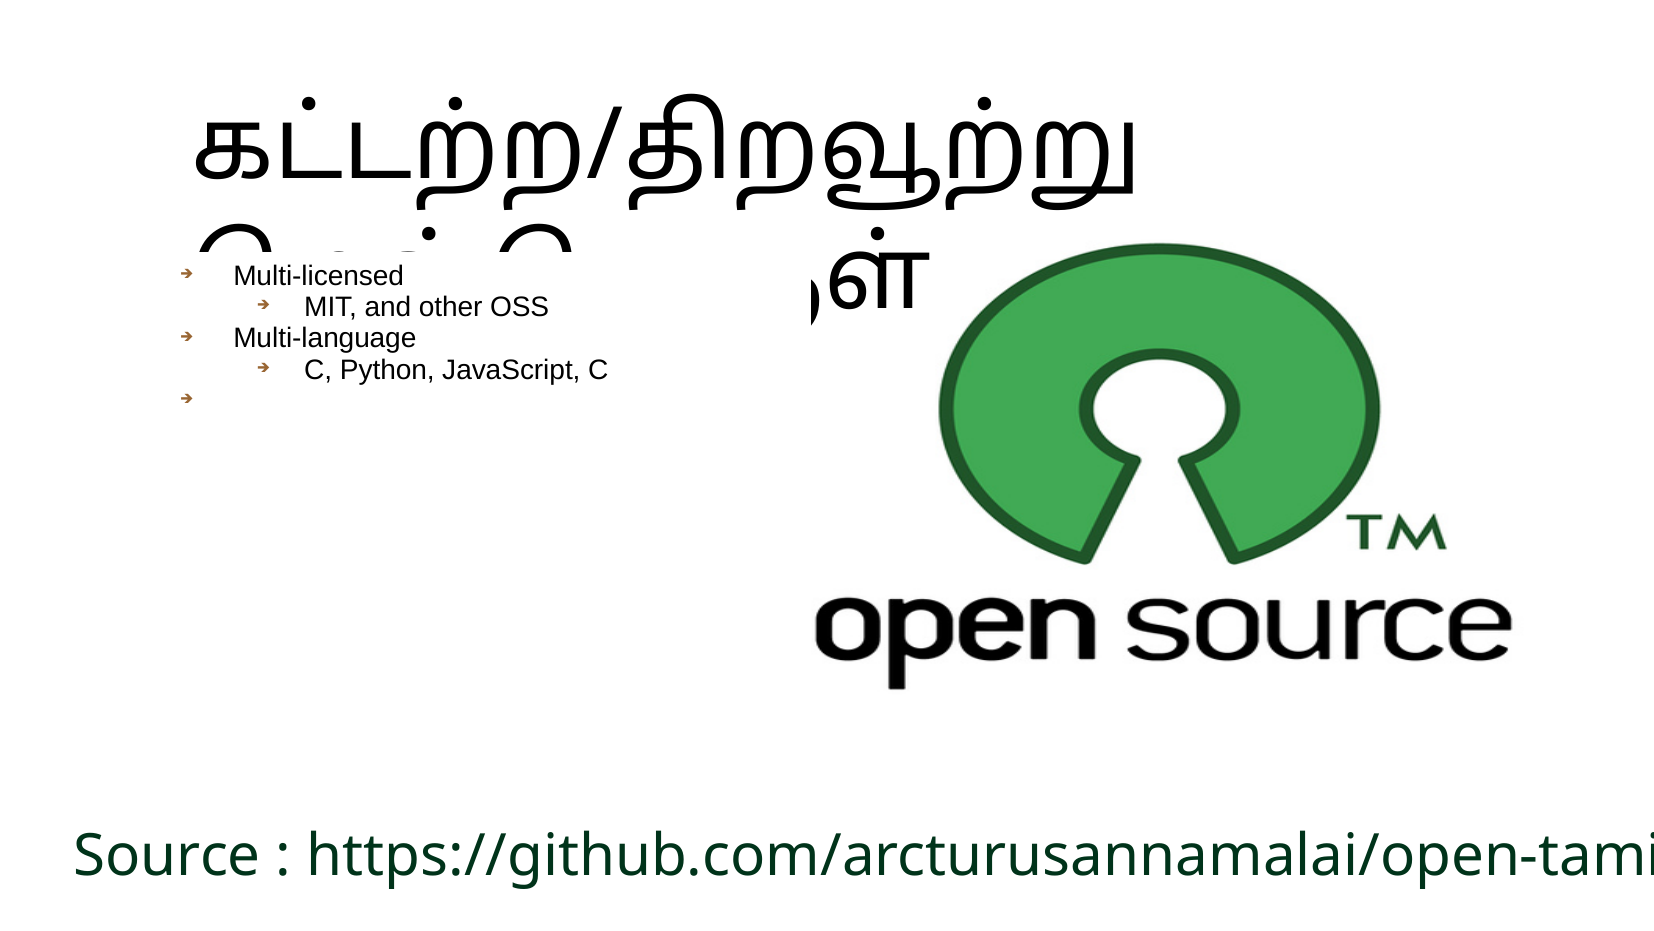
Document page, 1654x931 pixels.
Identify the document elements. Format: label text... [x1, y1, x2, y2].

text_box Multi-licensed MIT, and other OSS Multi-language C, Python, JavaScript, C [147, 252, 811, 804]
text_box கட்டற்ற/திறவூற்று மென்பொருள் [177, 64, 1559, 227]
text_box Source : https://github.com/arcturusannamalai/open-tamil [59, 806, 1654, 887]
picture [773, 227, 1555, 720]
